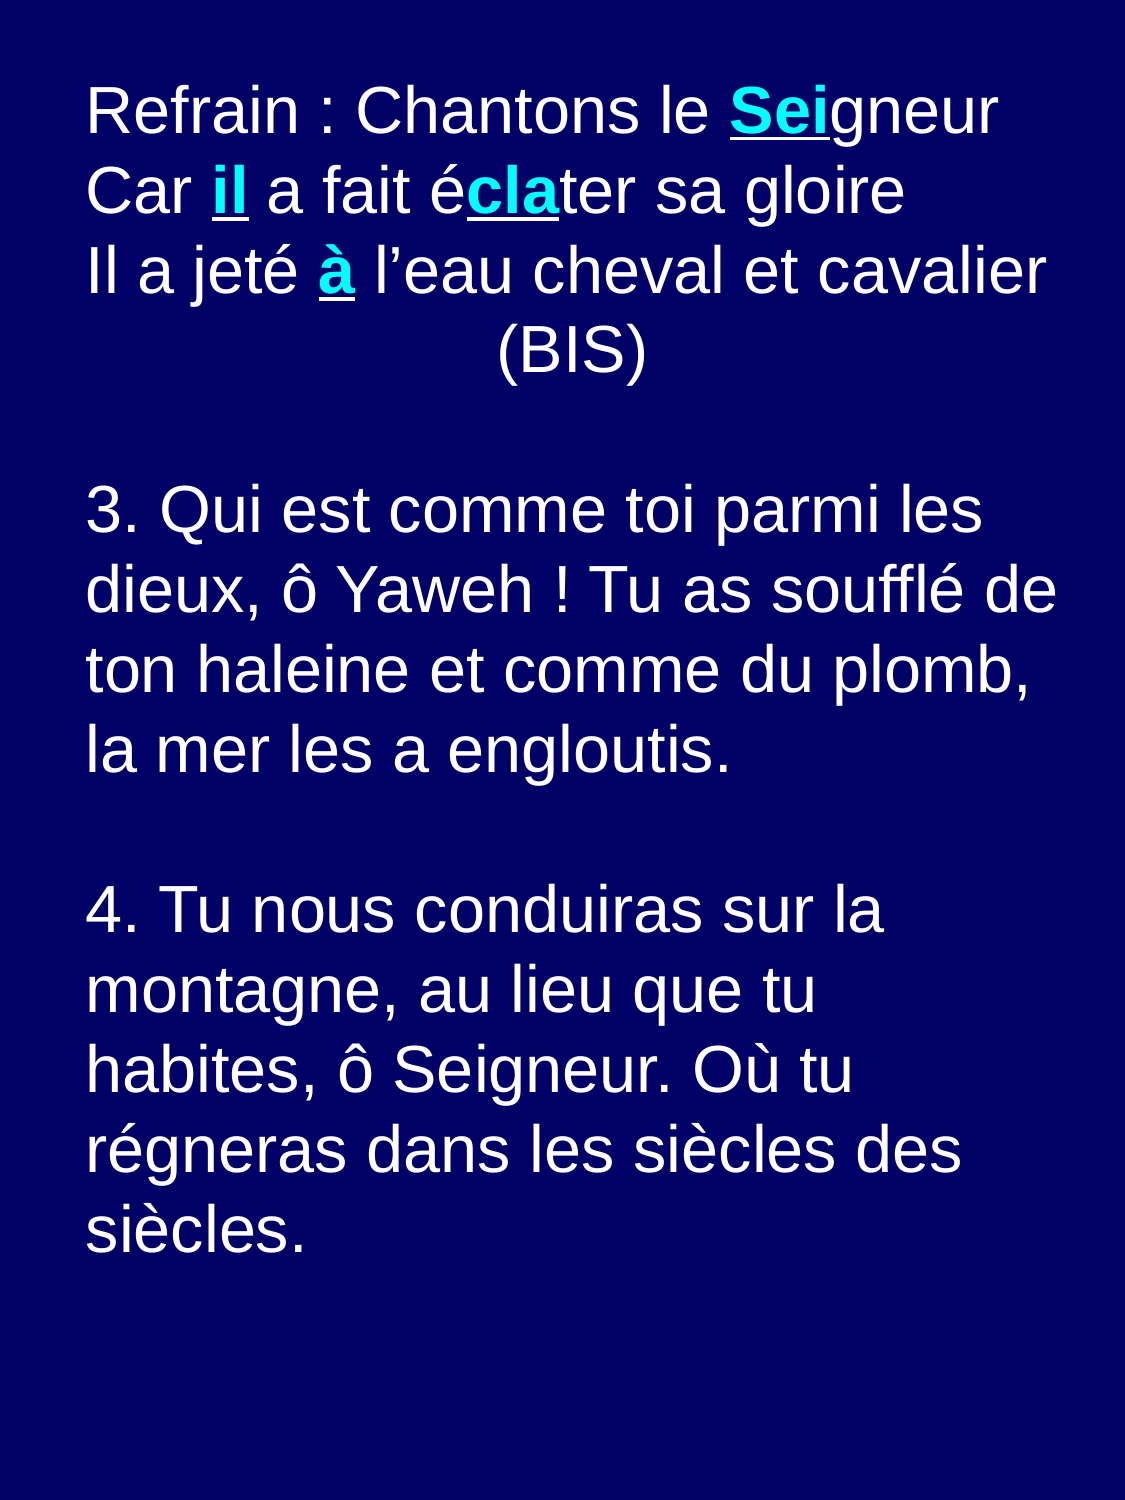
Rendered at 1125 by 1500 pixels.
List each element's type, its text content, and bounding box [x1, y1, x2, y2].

text_box Refrain : Chantons le Seigneur Car il a fait éclater sa gloire Il a jeté à l’eau cheval et cavalier (BIS) 3. Qui est comme toi parmi les dieux, ô Yaweh ! Tu as soufflé de ton haleine et comme du plomb, la mer les a engloutis. 4. Tu nous conduiras sur la montagne, au lieu que tu habites, ô Seigneur. Où tu régneras dans les siècles des siècles. [70, 59, 1075, 1332]
